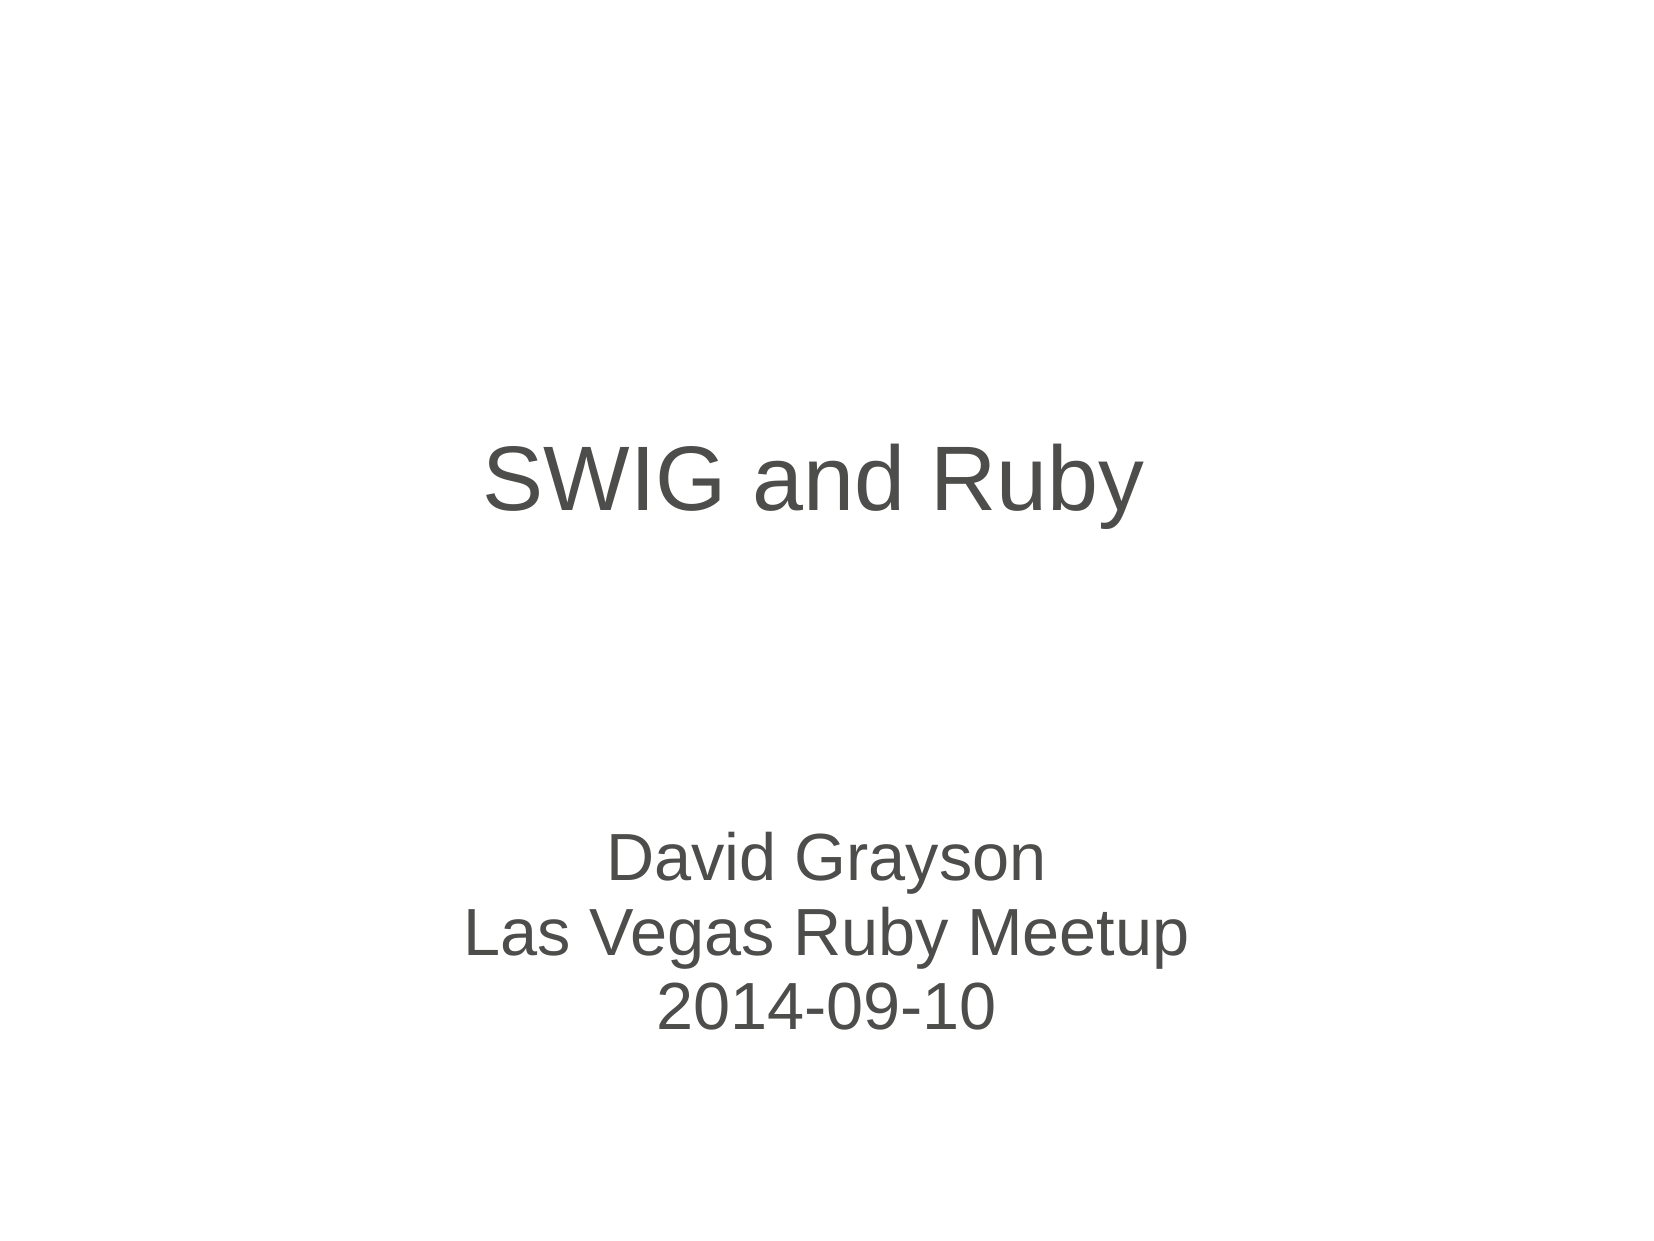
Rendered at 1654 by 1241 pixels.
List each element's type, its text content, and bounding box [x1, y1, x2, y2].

title SWIG and Ruby [82, 375, 1571, 583]
subtitle David Grayson Las Vegas Ruby Meetup 2014-09-10 [82, 750, 1571, 1115]
